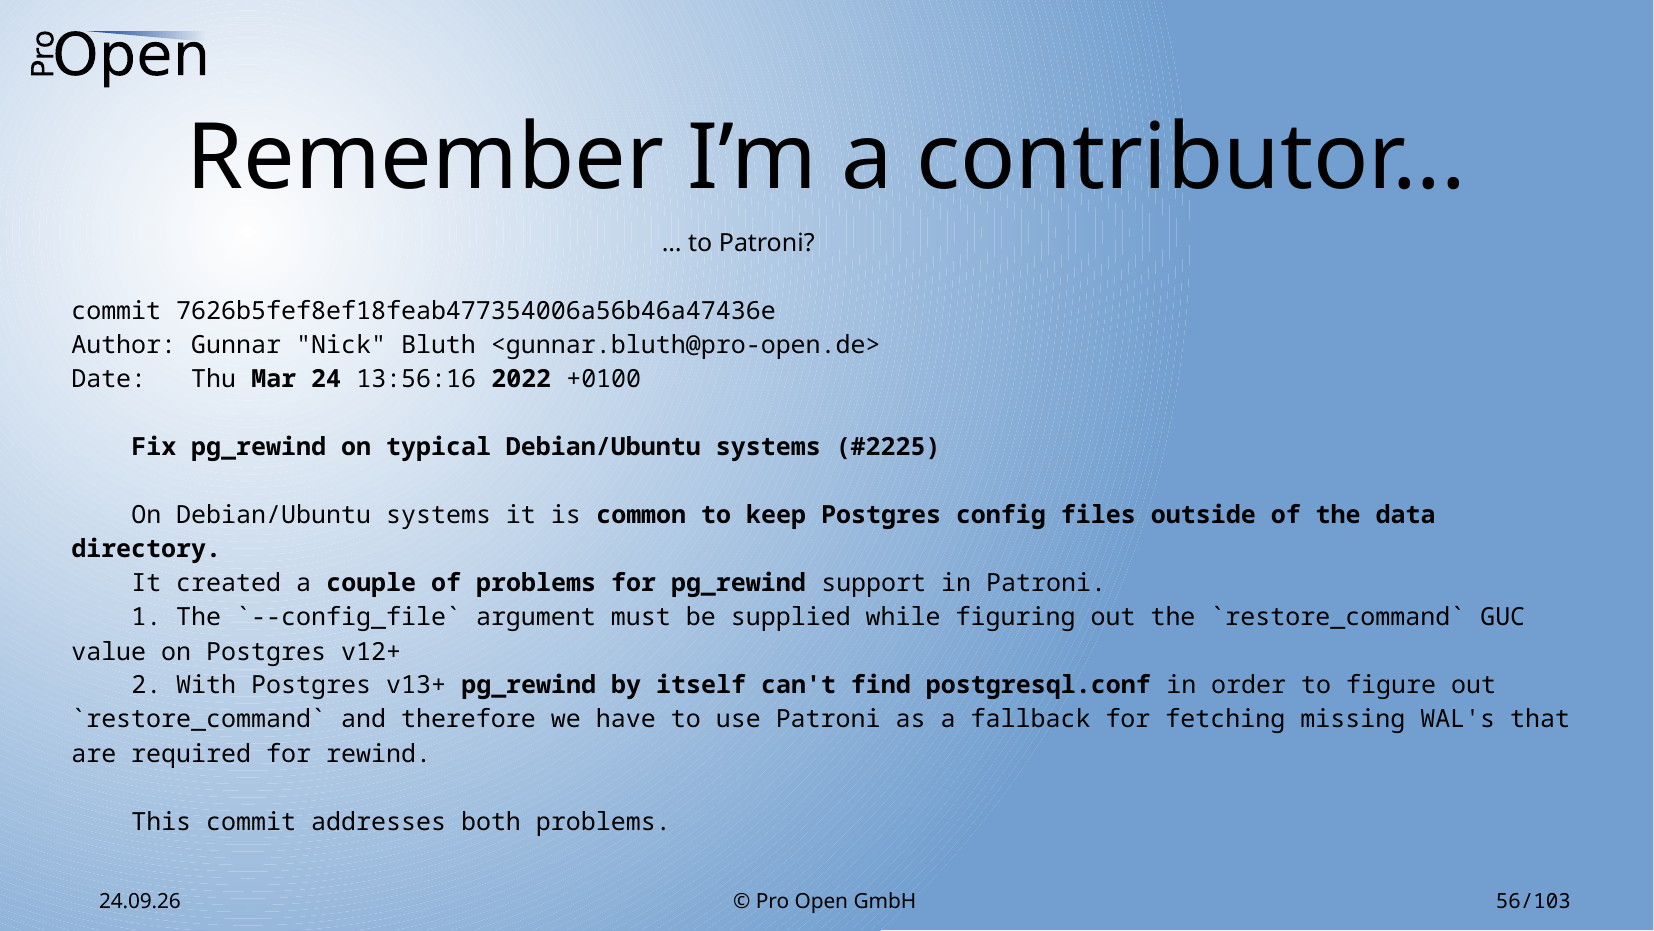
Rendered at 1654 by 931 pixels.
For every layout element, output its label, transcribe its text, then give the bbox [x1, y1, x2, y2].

title Remember I’m a contributor... [82, 88, 1571, 217]
text_box … to Patroni? commit 7626b5fef8ef18feab477354006a56b46a47436e Author: Gunnar "Nick" Bluth <gunnar.bluth@pro-open.de> Date: Thu Mar 24 13:56:16 2022 +0100 Fix pg_rewind on typical Debian/Ubuntu systems (#2225) On Debian/Ubuntu systems it is common to keep Postgres config files outside of the data directory. It created a couple of problems for pg_rewind support in Patroni. 1. The `--config_file` argument must be supplied while figuring out the `restore_command` GUC value on Postgres v12+ 2. With Postgres v13+ pg_rewind by itself can't find postgresql.conf in order to figure out `restore_command` and therefore we have to use Patroni as a fallback for fetching missing WAL's that are required for rewind. This commit addresses both problems. [56, 217, 1595, 827]
